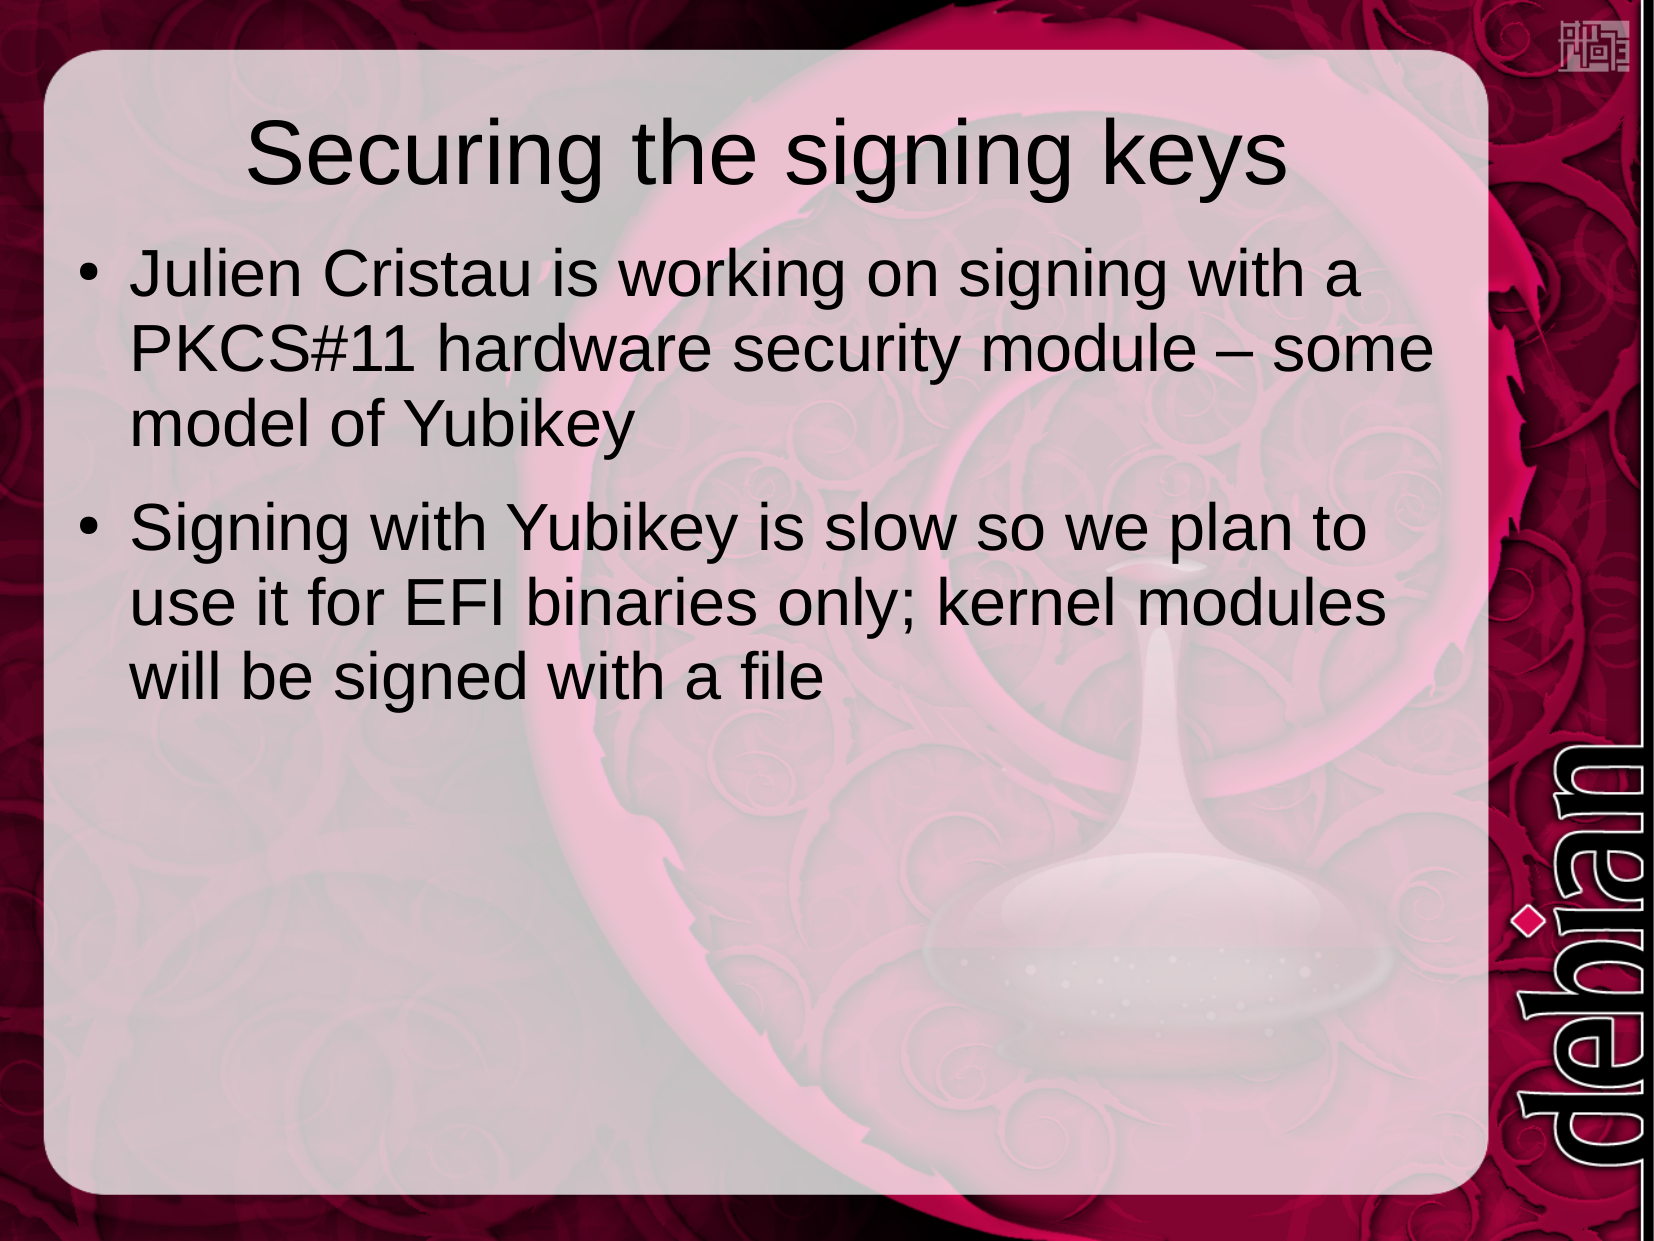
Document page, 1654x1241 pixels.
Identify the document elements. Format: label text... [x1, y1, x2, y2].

title Securing the signing keys [59, 49, 1477, 236]
picture [0, 0, 1654, 1241]
list Julien Cristau is working on signing with a PKCS#11 hardware security module – some model of Yubikey Signing with Yubikey is slow so we plan to use it for EFI binaries only; kernel modules will be signed with a file [59, 236, 1477, 1152]
